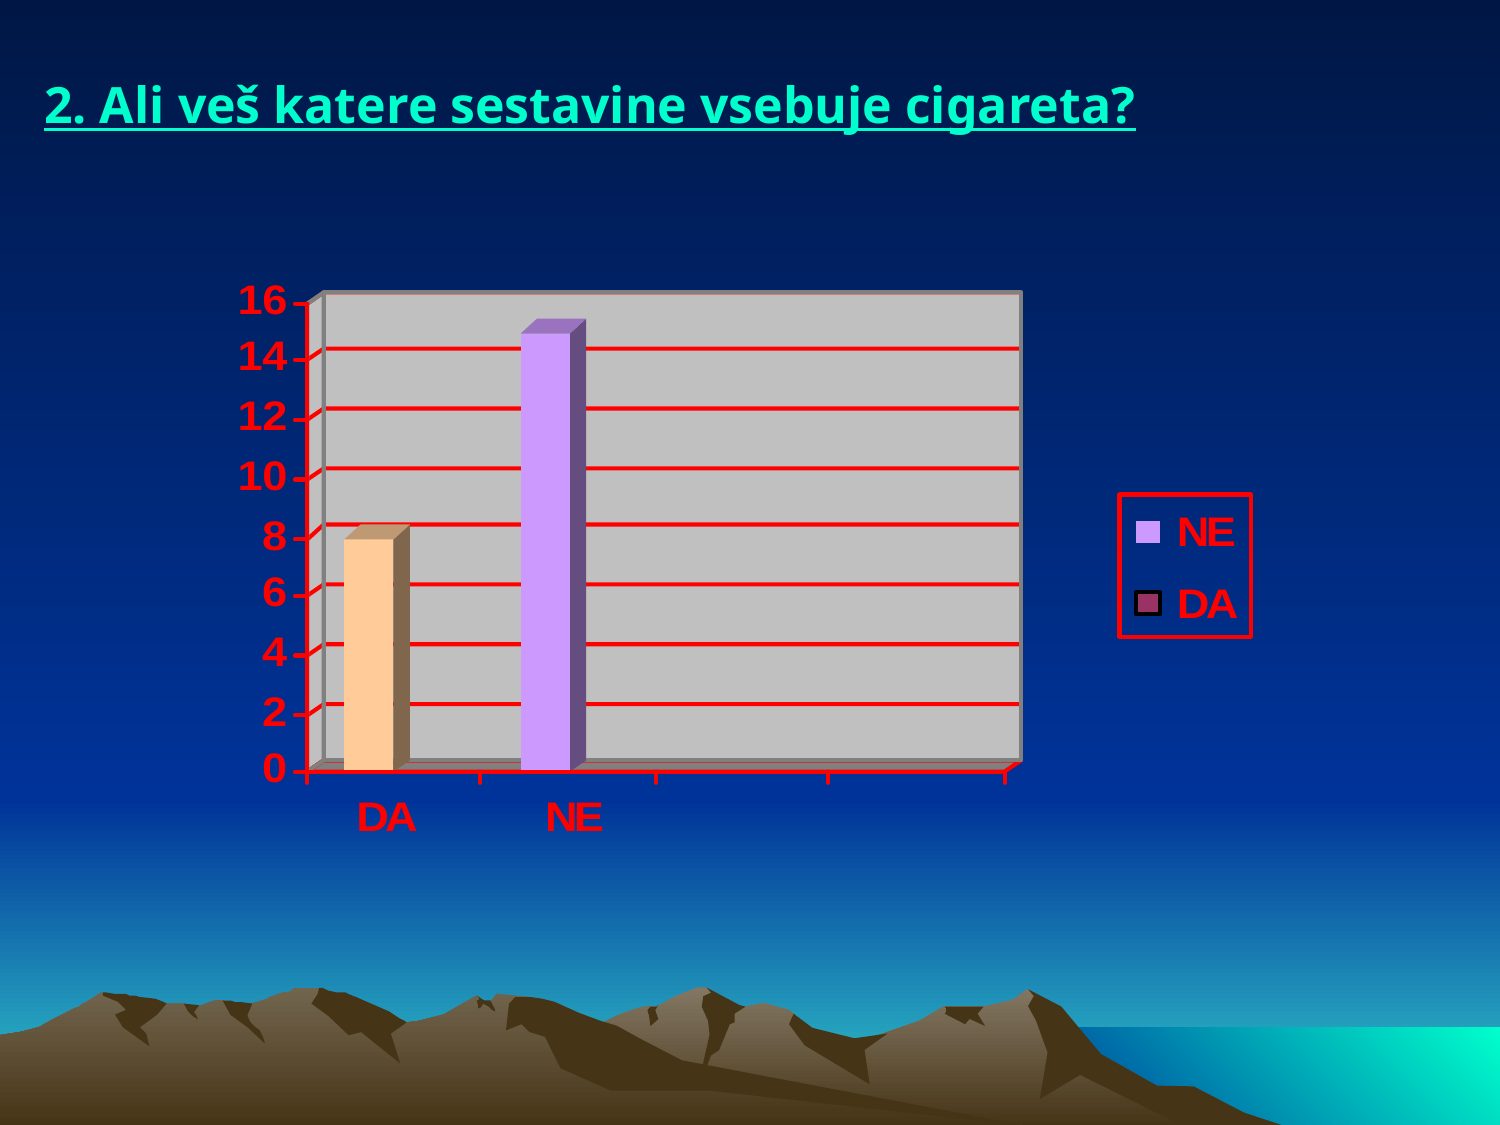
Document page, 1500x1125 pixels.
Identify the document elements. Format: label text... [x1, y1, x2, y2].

picture [110, 206, 1292, 926]
chart [112, 208, 1294, 929]
list 2. Ali veš katere sestavine vsebuje cigareta? [29, 66, 1425, 1000]
